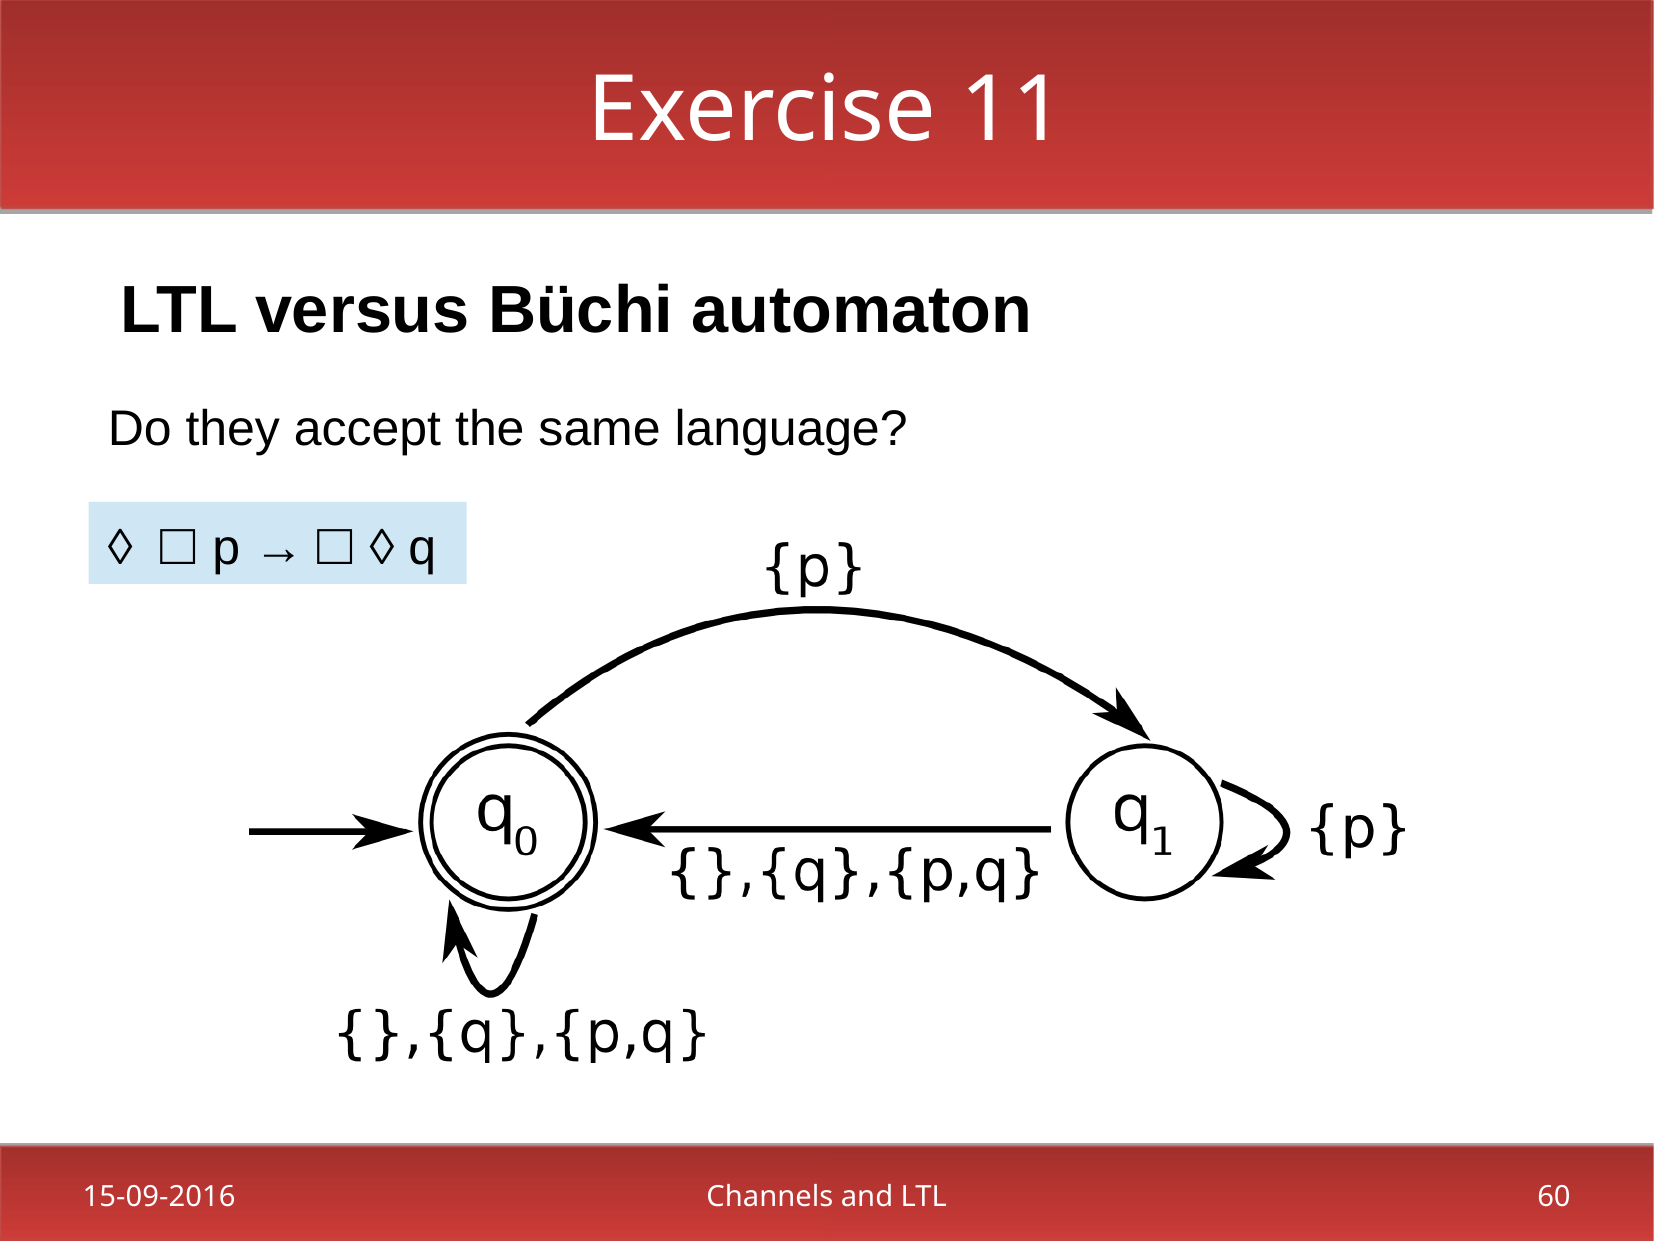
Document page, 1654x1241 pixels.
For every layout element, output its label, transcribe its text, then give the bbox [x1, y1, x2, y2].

picture [0, 0, 1654, 214]
picture [249, 542, 1405, 1063]
text_box [88, 501, 93, 584]
title Exercise 11 [59, 31, 1595, 178]
text_box Do they accept the same language? ◊ □ p → □ ◊ q [93, 392, 924, 584]
picture [0, 1143, 1654, 1241]
text_box LTL versus Büchi automaton [105, 264, 1209, 355]
